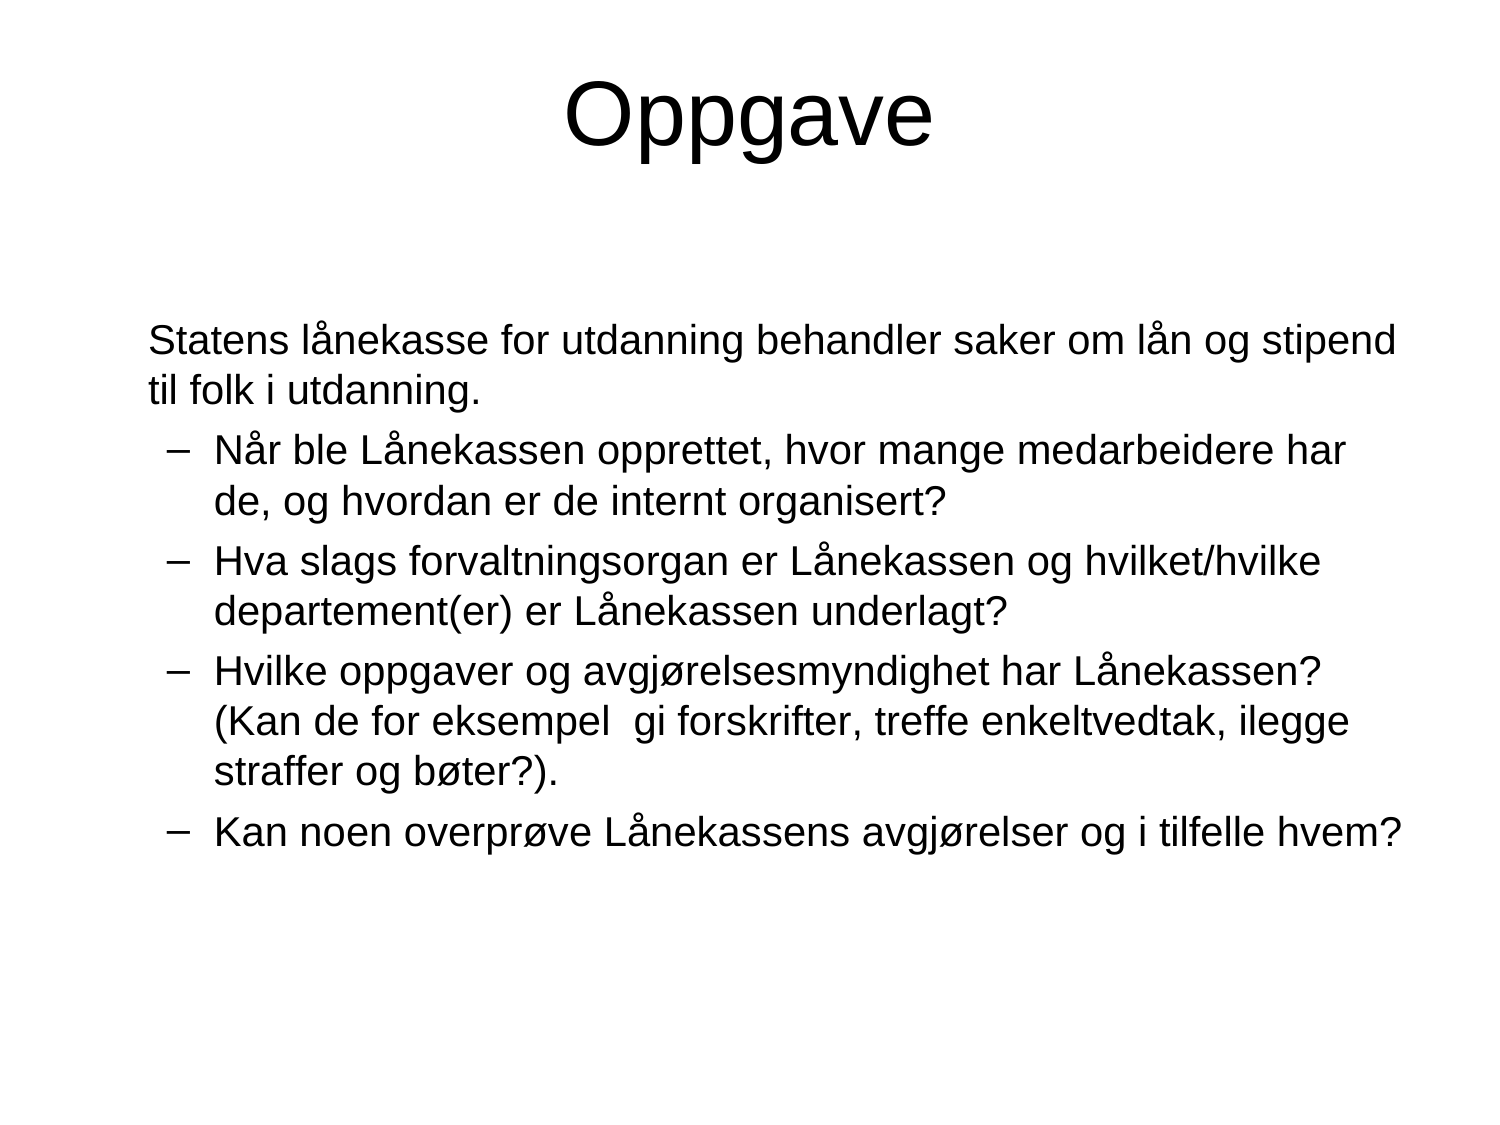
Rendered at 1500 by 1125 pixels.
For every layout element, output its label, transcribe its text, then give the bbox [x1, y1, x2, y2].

title Oppgave [75, 45, 1426, 173]
list Statens lånekasse for utdanning behandler saker om lån og stipend til folk i utdanning. Når ble Lånekassen opprettet, hvor mange medarbeidere har de, og hvordan er de internt organisert? Hva slags forvaltningsorgan er Lånekassen og hvilket/hvilke departement(er) er Lånekassen underlagt? Hvilke oppgaver og avgjørelsesmyndighet har Lånekassen? (Kan de for eksempel gi forskrifter, treffe enkeltvedtak, ilegge straffer og bøter?). Kan noen overprøve Lånekassens avgjørelser og i tilfelle hvem? [76, 184, 1427, 928]
